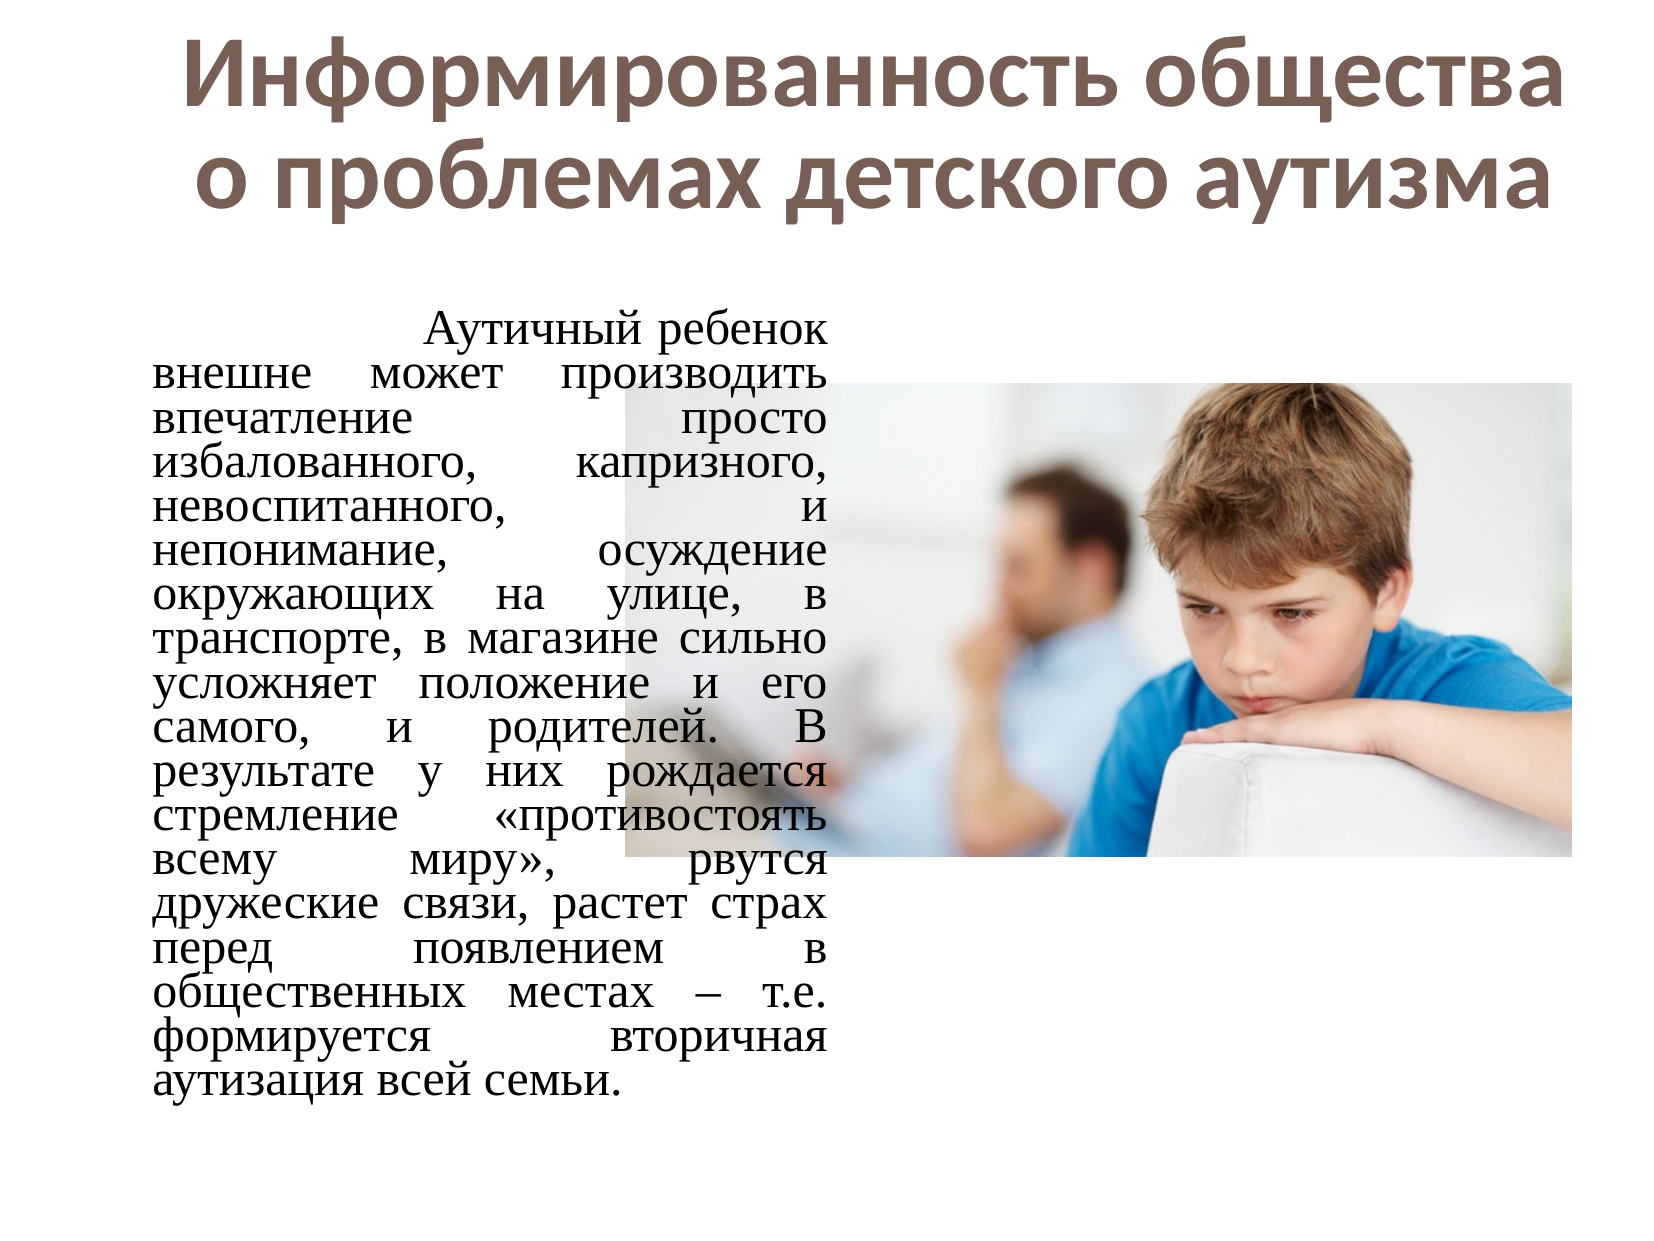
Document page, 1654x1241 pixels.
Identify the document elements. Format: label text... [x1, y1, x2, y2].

title Информированность общества о проблемах детского аутизма [129, 1, 1619, 263]
list Аутичный ребенок внешне может производить впечатление просто избалованного, капризного, невоспитанного, и непонимание, осуждение окружающих на улице, в транспорте, в магазине сильно усложняет положение и его самого, и родителей. В результате у них рождается стремление «противостоять всему миру», рвутся дружеские связи, растет страх перед появлением в общественных местах – т.е. формируется вторичная аутизация всей семьи. [0, 301, 845, 1120]
picture [845, 383, 1572, 857]
